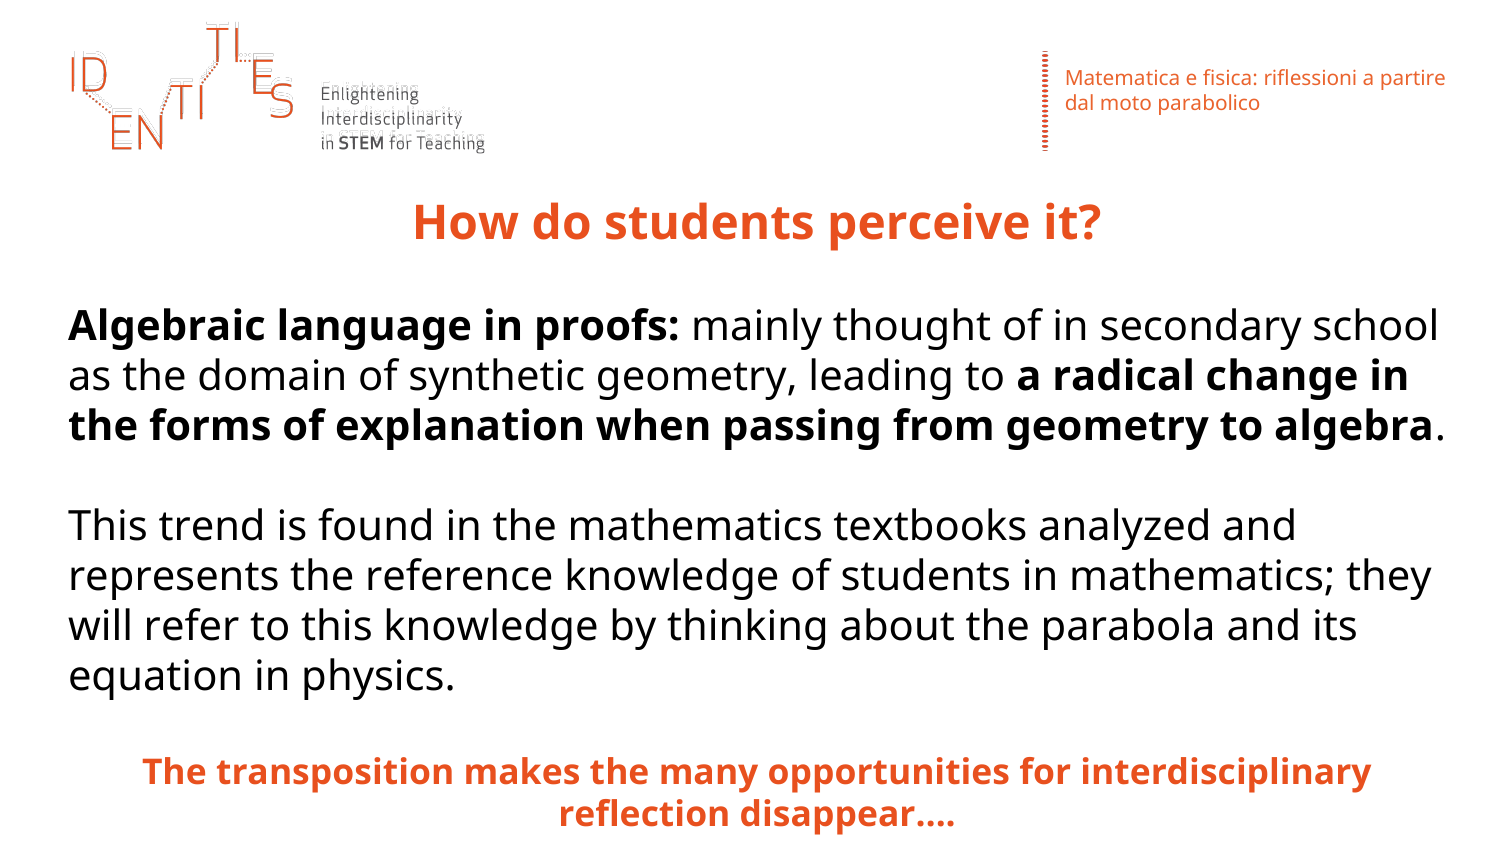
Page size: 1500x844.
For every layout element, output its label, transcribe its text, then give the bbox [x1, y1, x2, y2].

text_box Matematica e fisica: riflessioni a partire dal moto parabolico [1049, 57, 1472, 164]
picture [71, 18, 485, 157]
text_box How do students perceive it? Algebraic language in proofs: mainly thought of in secondary school as the domain of synthetic geometry, leading to a radical change in the forms of explanation when passing from geometry to algebra. This trend is found in the mathematics textbooks analyzed and represents the reference knowledge of students in mathematics; they will refer to this knowledge by thinking about the parabola and its equation in physics. The transposition makes the many opportunities for interdisciplinary reflection disappear…. [53, 183, 1466, 735]
picture [1042, 51, 1051, 151]
